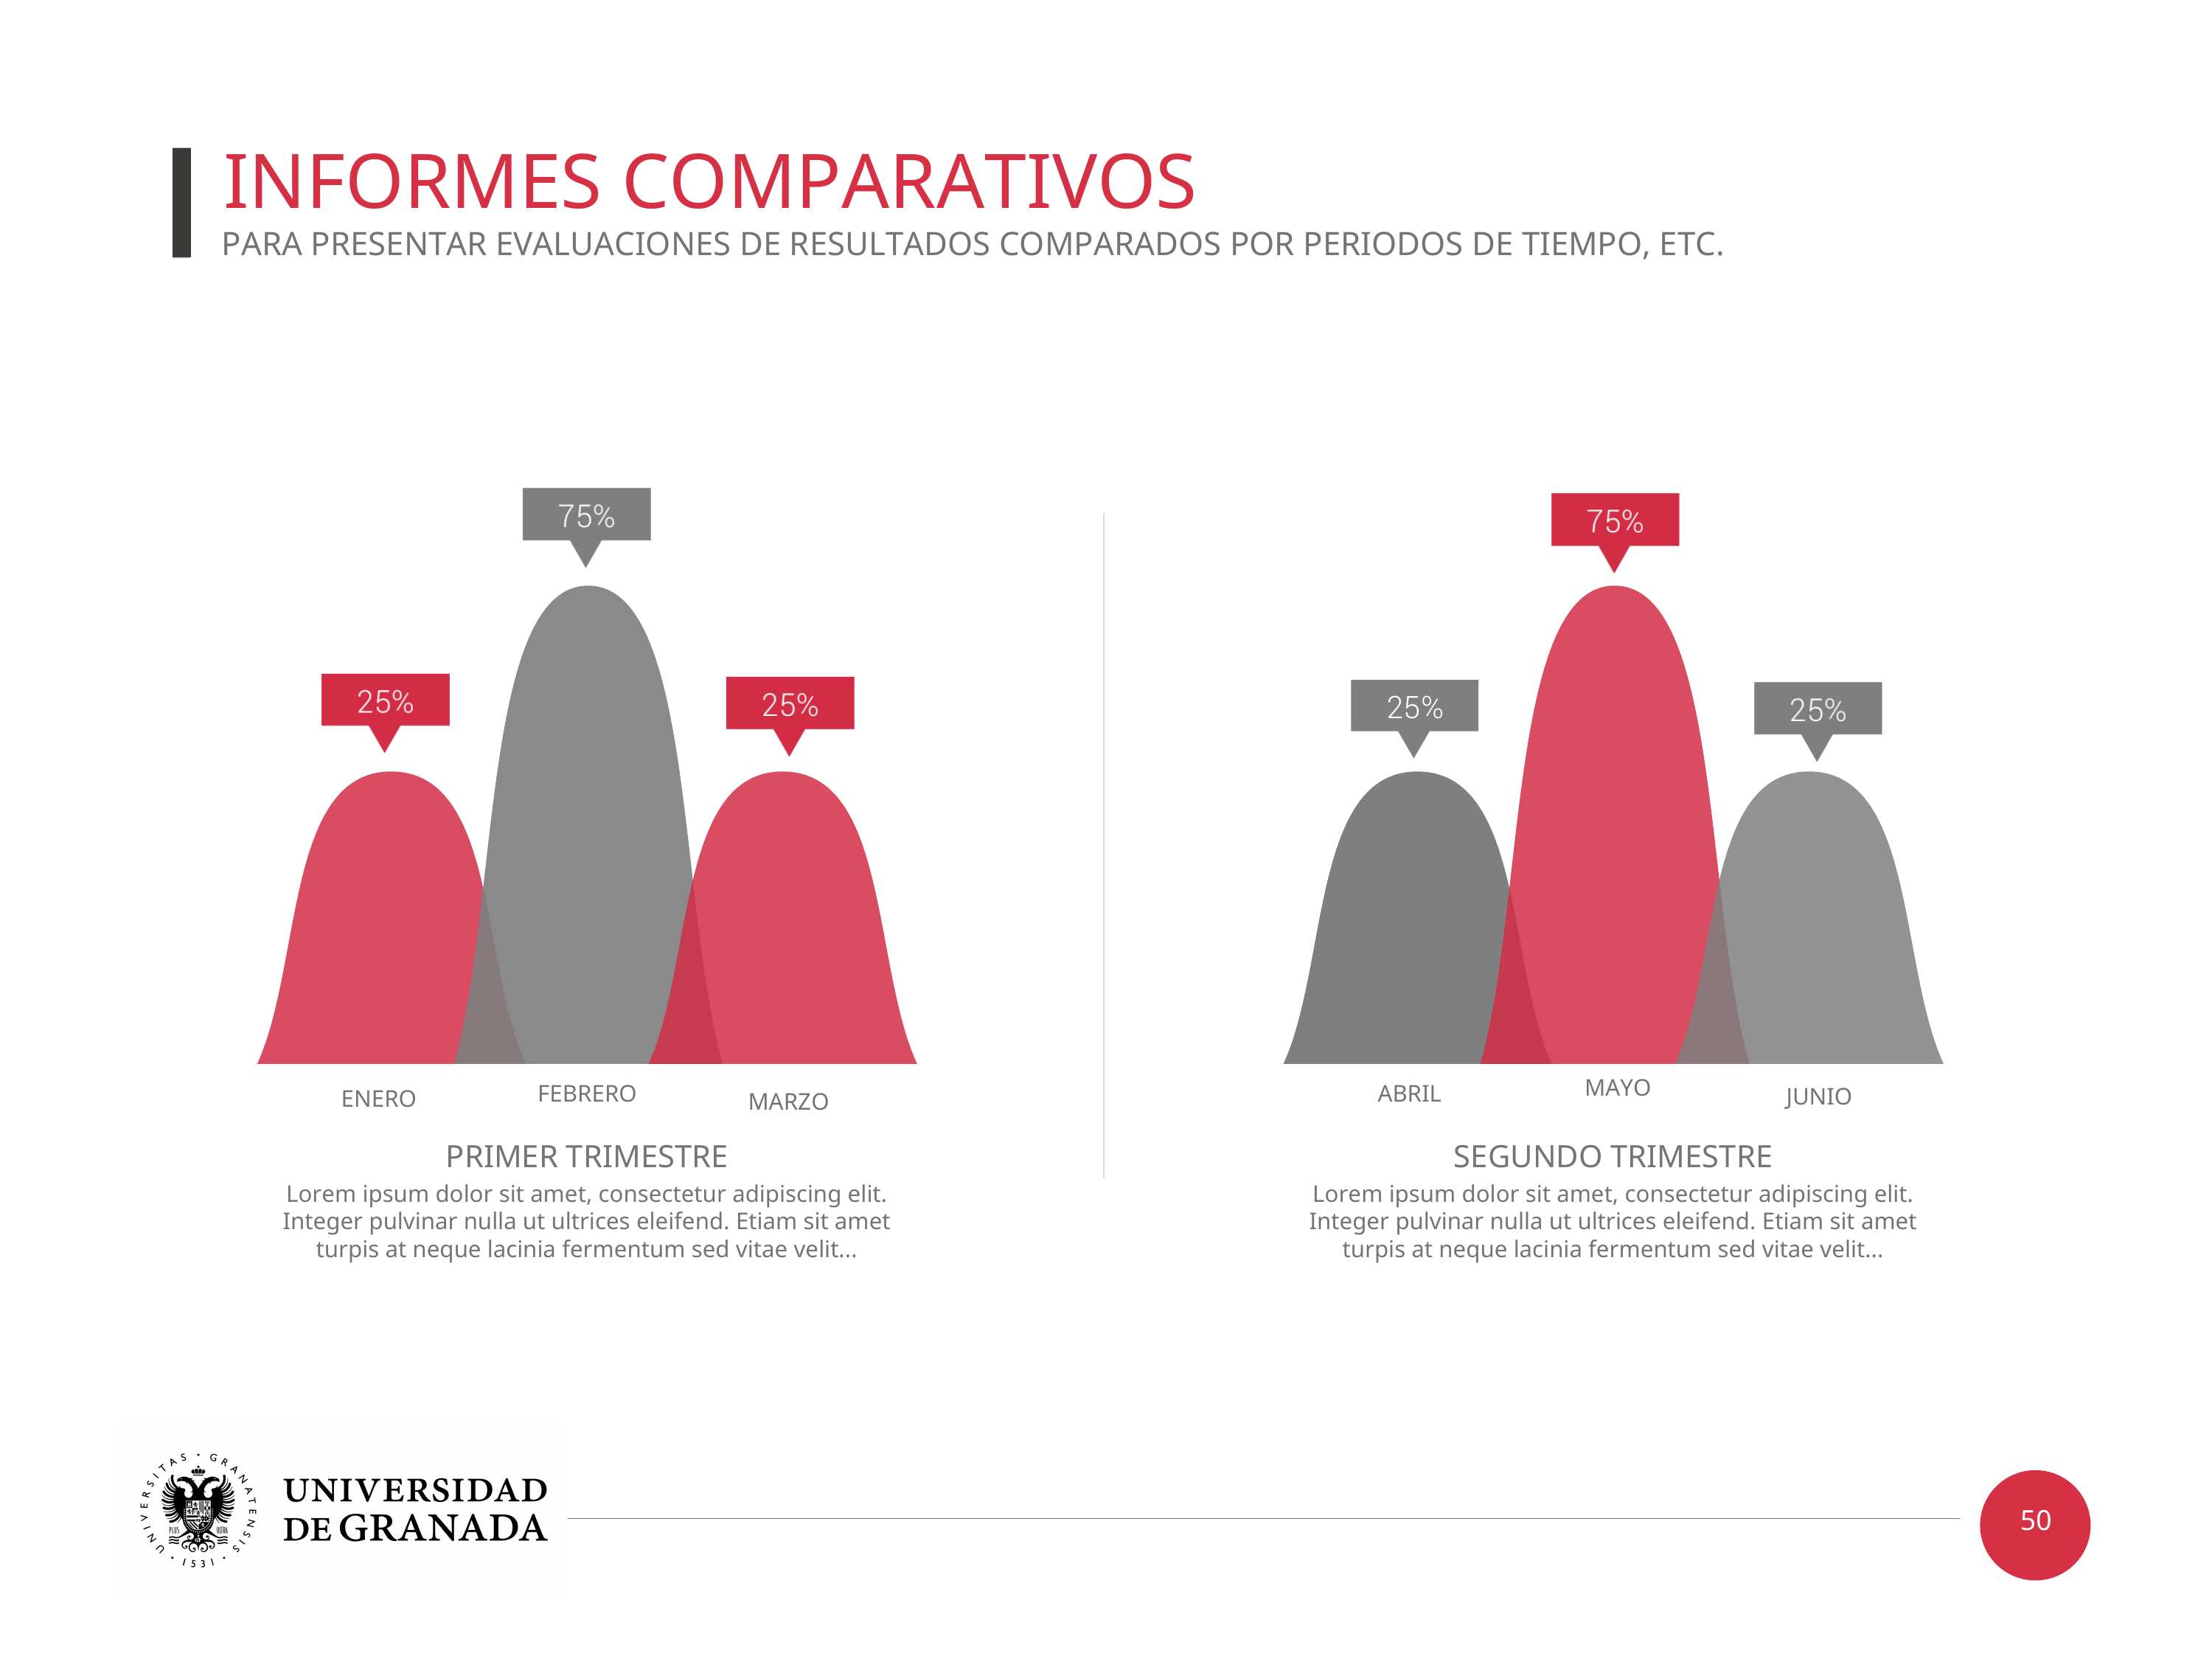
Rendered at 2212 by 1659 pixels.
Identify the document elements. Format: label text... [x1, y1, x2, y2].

text_box [173, 147, 191, 257]
picture [120, 1421, 568, 1600]
text_box JUNIO [1708, 1071, 1931, 1125]
text_box PARA PRESENTAR EVALUACIONES DE RESULTADOS COMPARADOS POR PERIODOS DE TIEMPO, ETC. [210, 218, 2061, 268]
text_box PRIMER TRIMESTRE Lorem ipsum dolor sit amet, consectetur adipiscing elit. Integer pulvinar nulla ut ultrices eleifend. Etiam sit amet turpis at neque lacinia fermentum sed vitae velit... [257, 1125, 917, 1310]
picture [1350, 679, 1479, 759]
picture [726, 676, 855, 758]
picture [1551, 493, 1680, 574]
text_box MARZO [677, 1076, 900, 1125]
text_box INFORMES COMPARATIVOS [212, 127, 2063, 229]
text_box MAYO [1520, 1062, 1716, 1125]
text_box [257, 585, 917, 1064]
text_box ENERO [272, 1072, 486, 1125]
picture [522, 487, 652, 569]
picture [1753, 681, 1883, 763]
text_box SEGUNDO TRIMESTRE Lorem ipsum dolor sit amet, consectetur adipiscing elit. Integer pulvinar nulla ut ultrices eleifend. Etiam sit amet turpis at neque lacinia fermentum sed vitae velit... [1283, 1125, 1944, 1310]
text_box FEBRERO [490, 1067, 685, 1125]
text_box ABRIL [1303, 1067, 1517, 1125]
picture [321, 673, 451, 754]
text_box [1283, 585, 1944, 1064]
